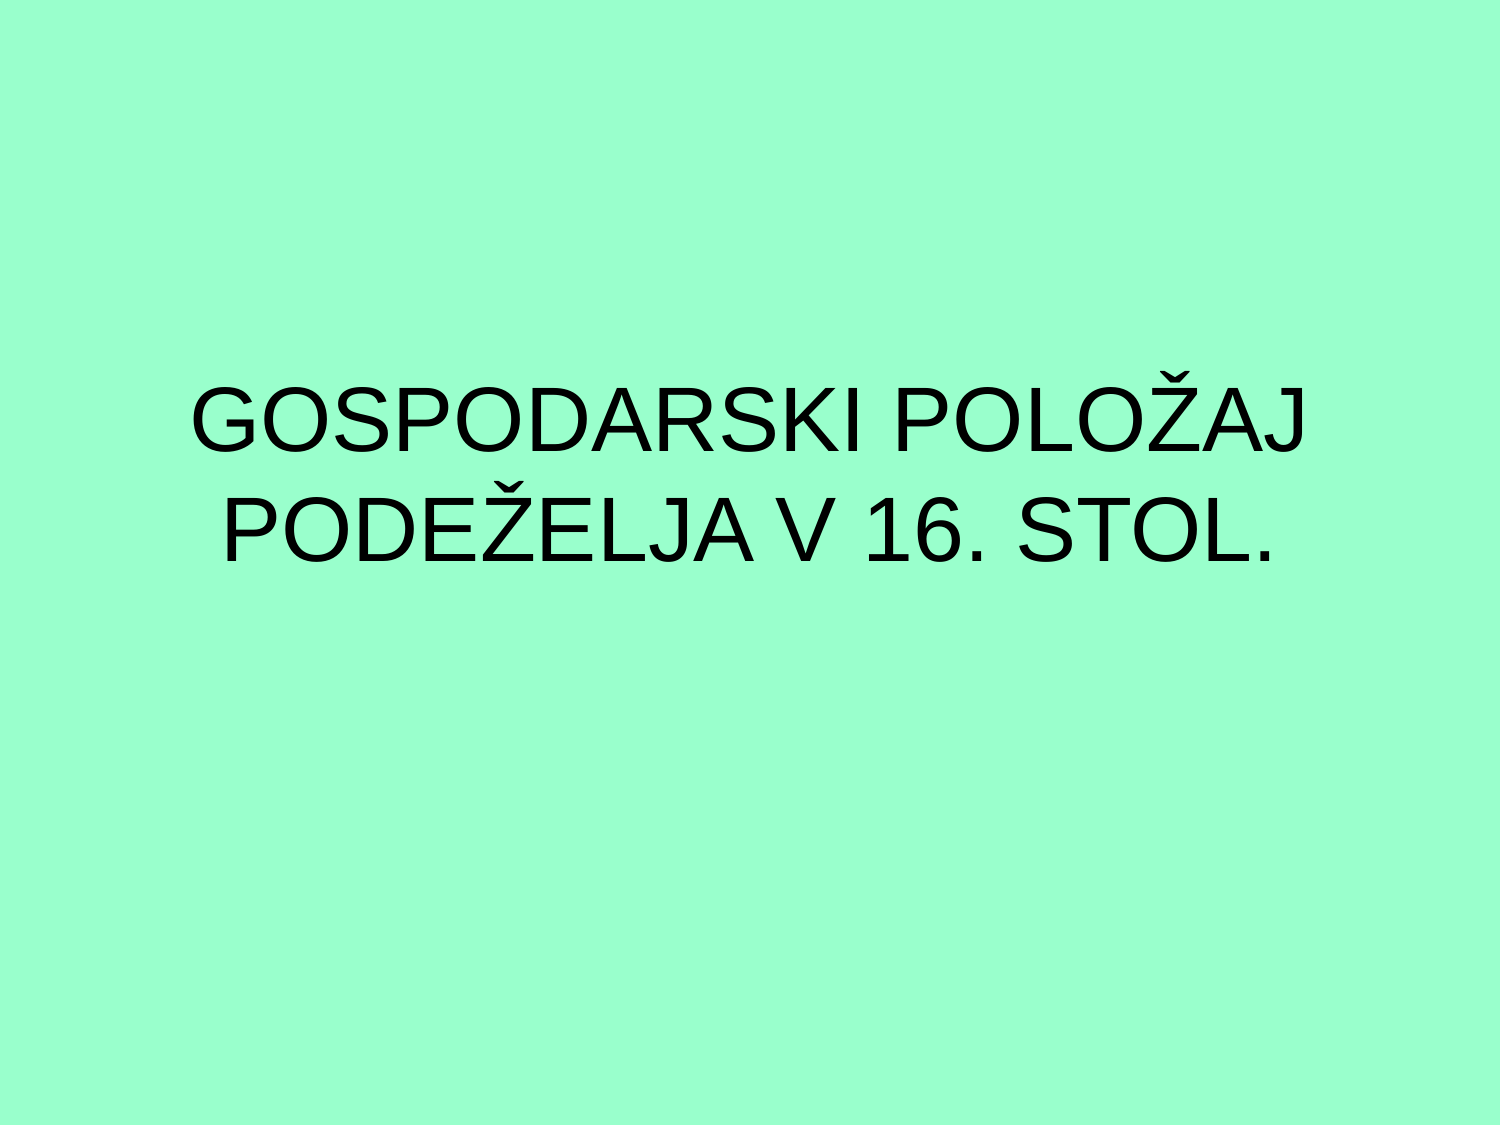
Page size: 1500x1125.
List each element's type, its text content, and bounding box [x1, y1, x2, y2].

title GOSPODARSKI POLOŽAJ PODEŽELJA V 16. STOL. [112, 349, 1388, 591]
